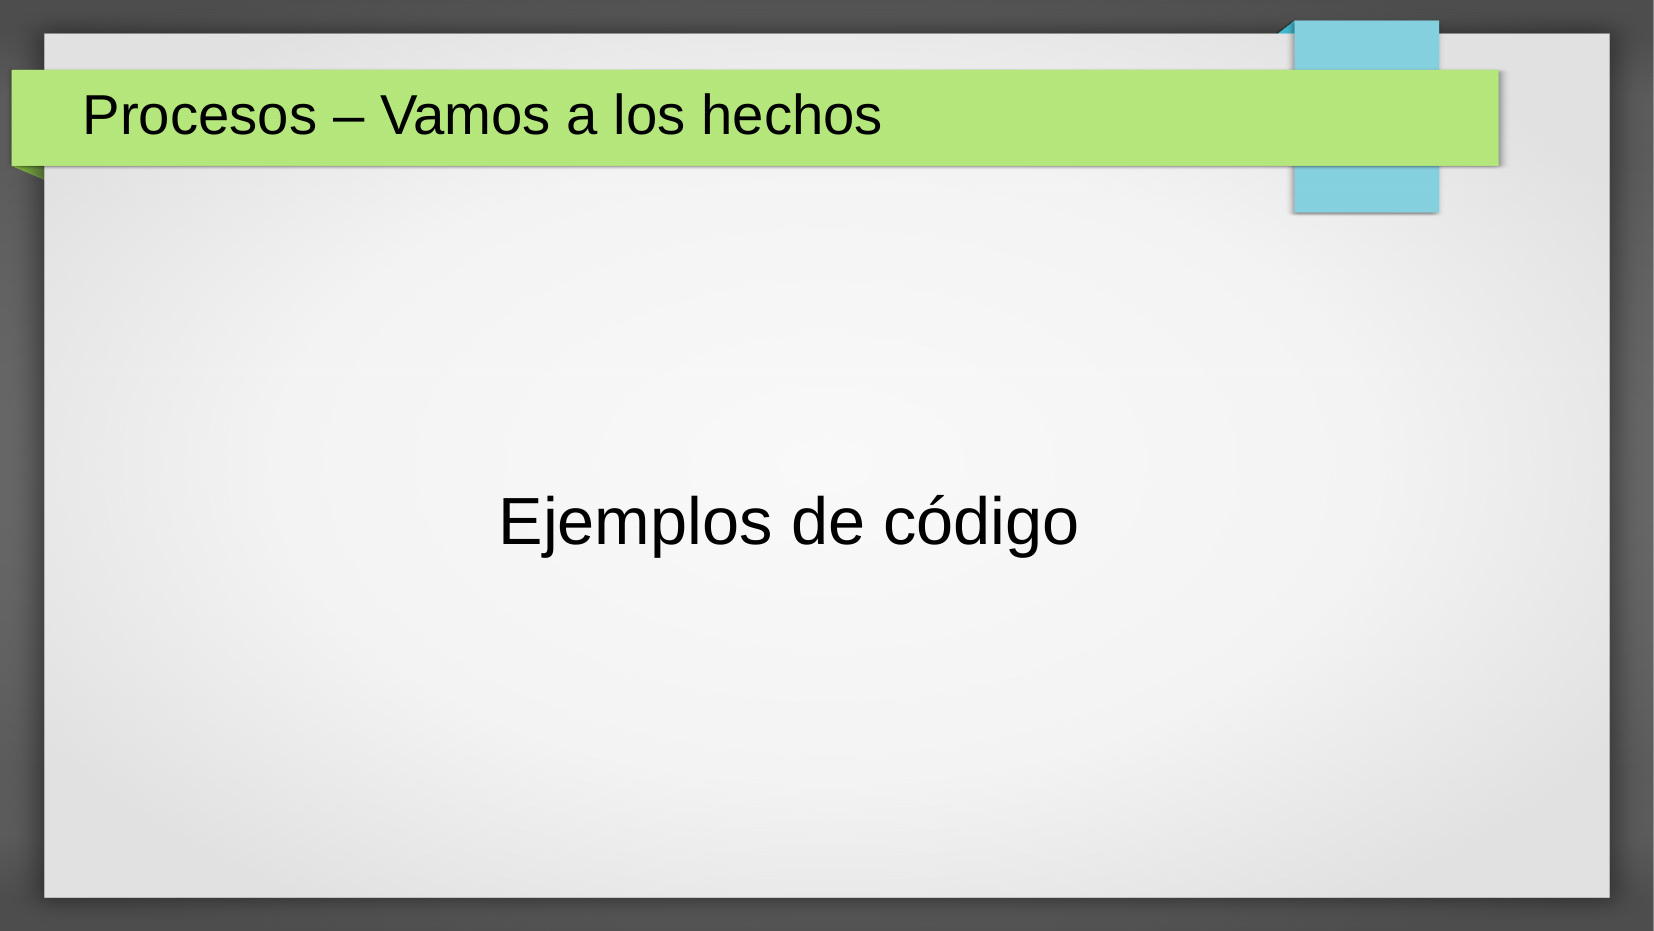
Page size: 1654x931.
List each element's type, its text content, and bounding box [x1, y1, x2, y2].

title Procesos – Vamos a los hechos [82, 70, 1264, 160]
subtitle Ejemplos de código [62, 183, 1517, 859]
picture [0, 0, 1654, 931]
